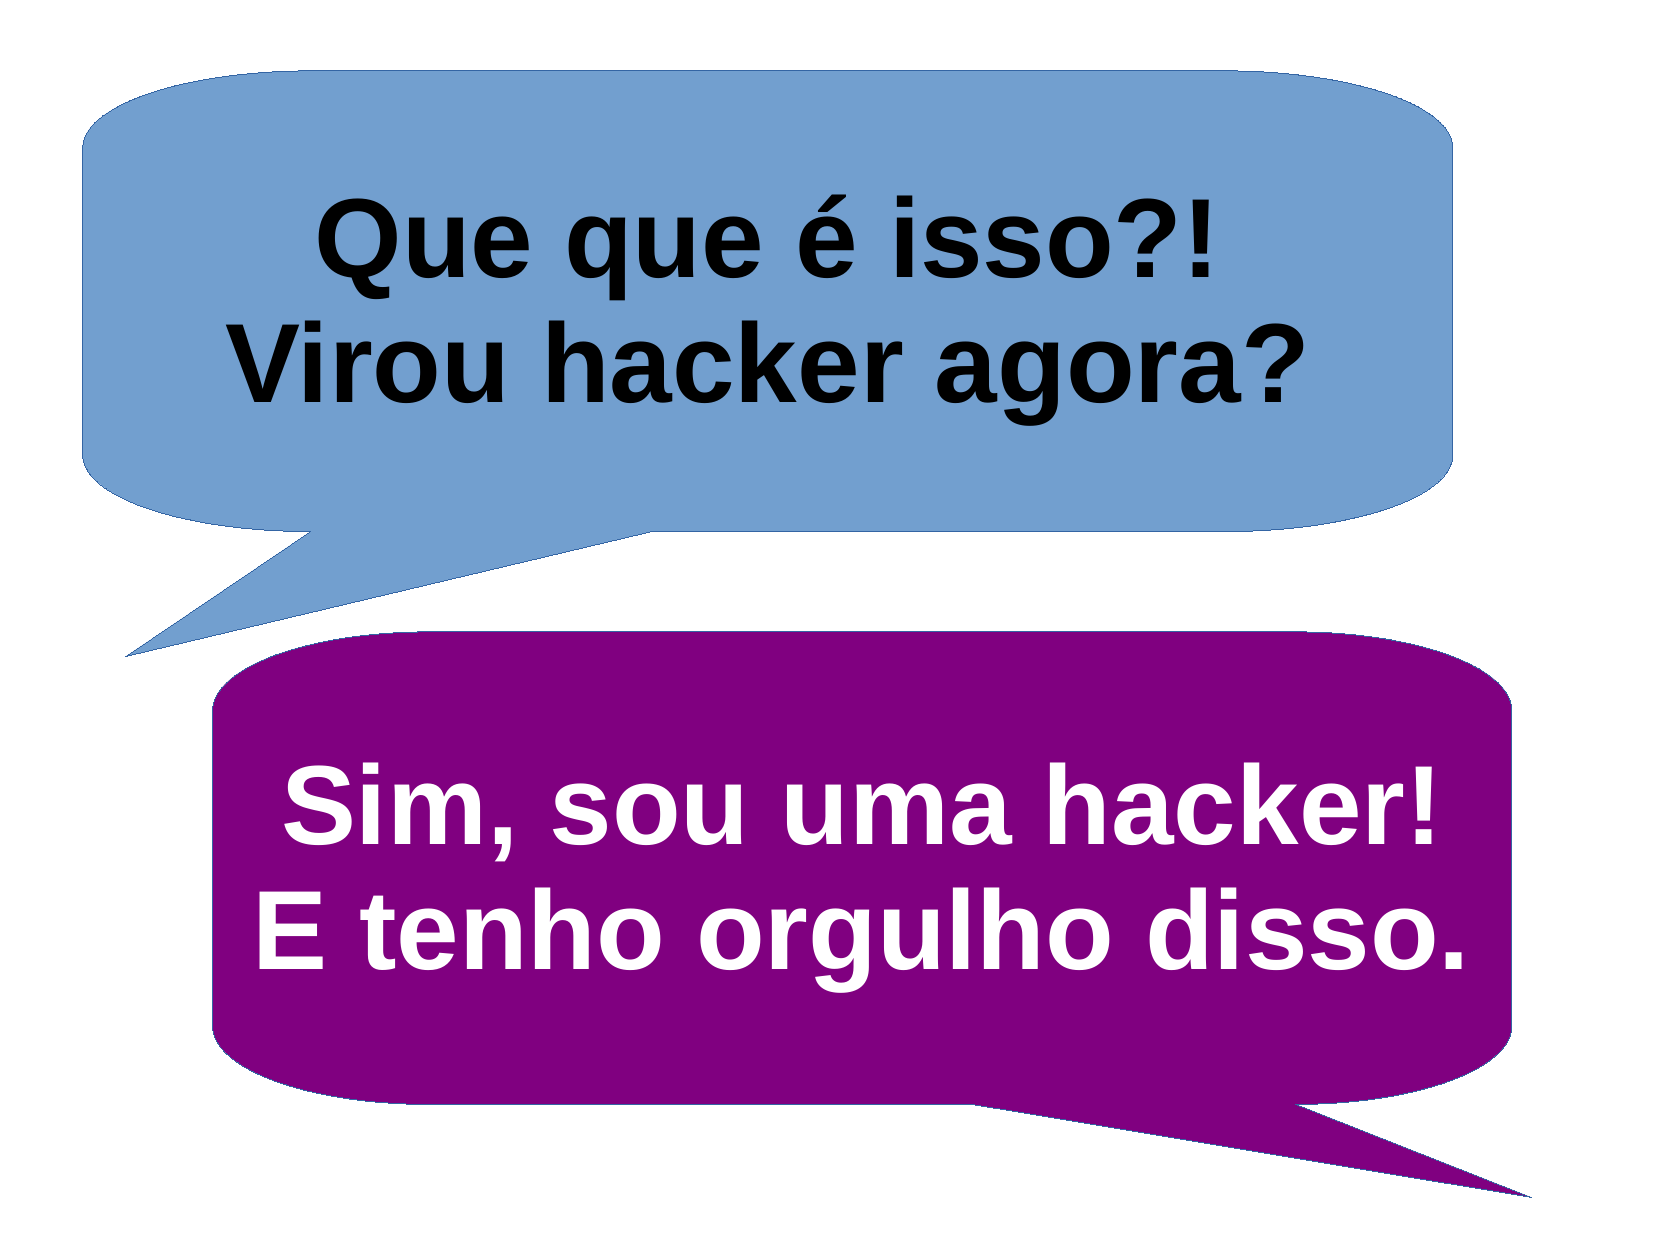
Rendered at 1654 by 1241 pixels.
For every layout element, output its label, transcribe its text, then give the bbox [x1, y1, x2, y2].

text_box Sim, sou uma hacker! E tenho orgulho disso. [212, 631, 1532, 1198]
text_box Que que é isso?! Virou hacker agora? [82, 70, 1453, 657]
